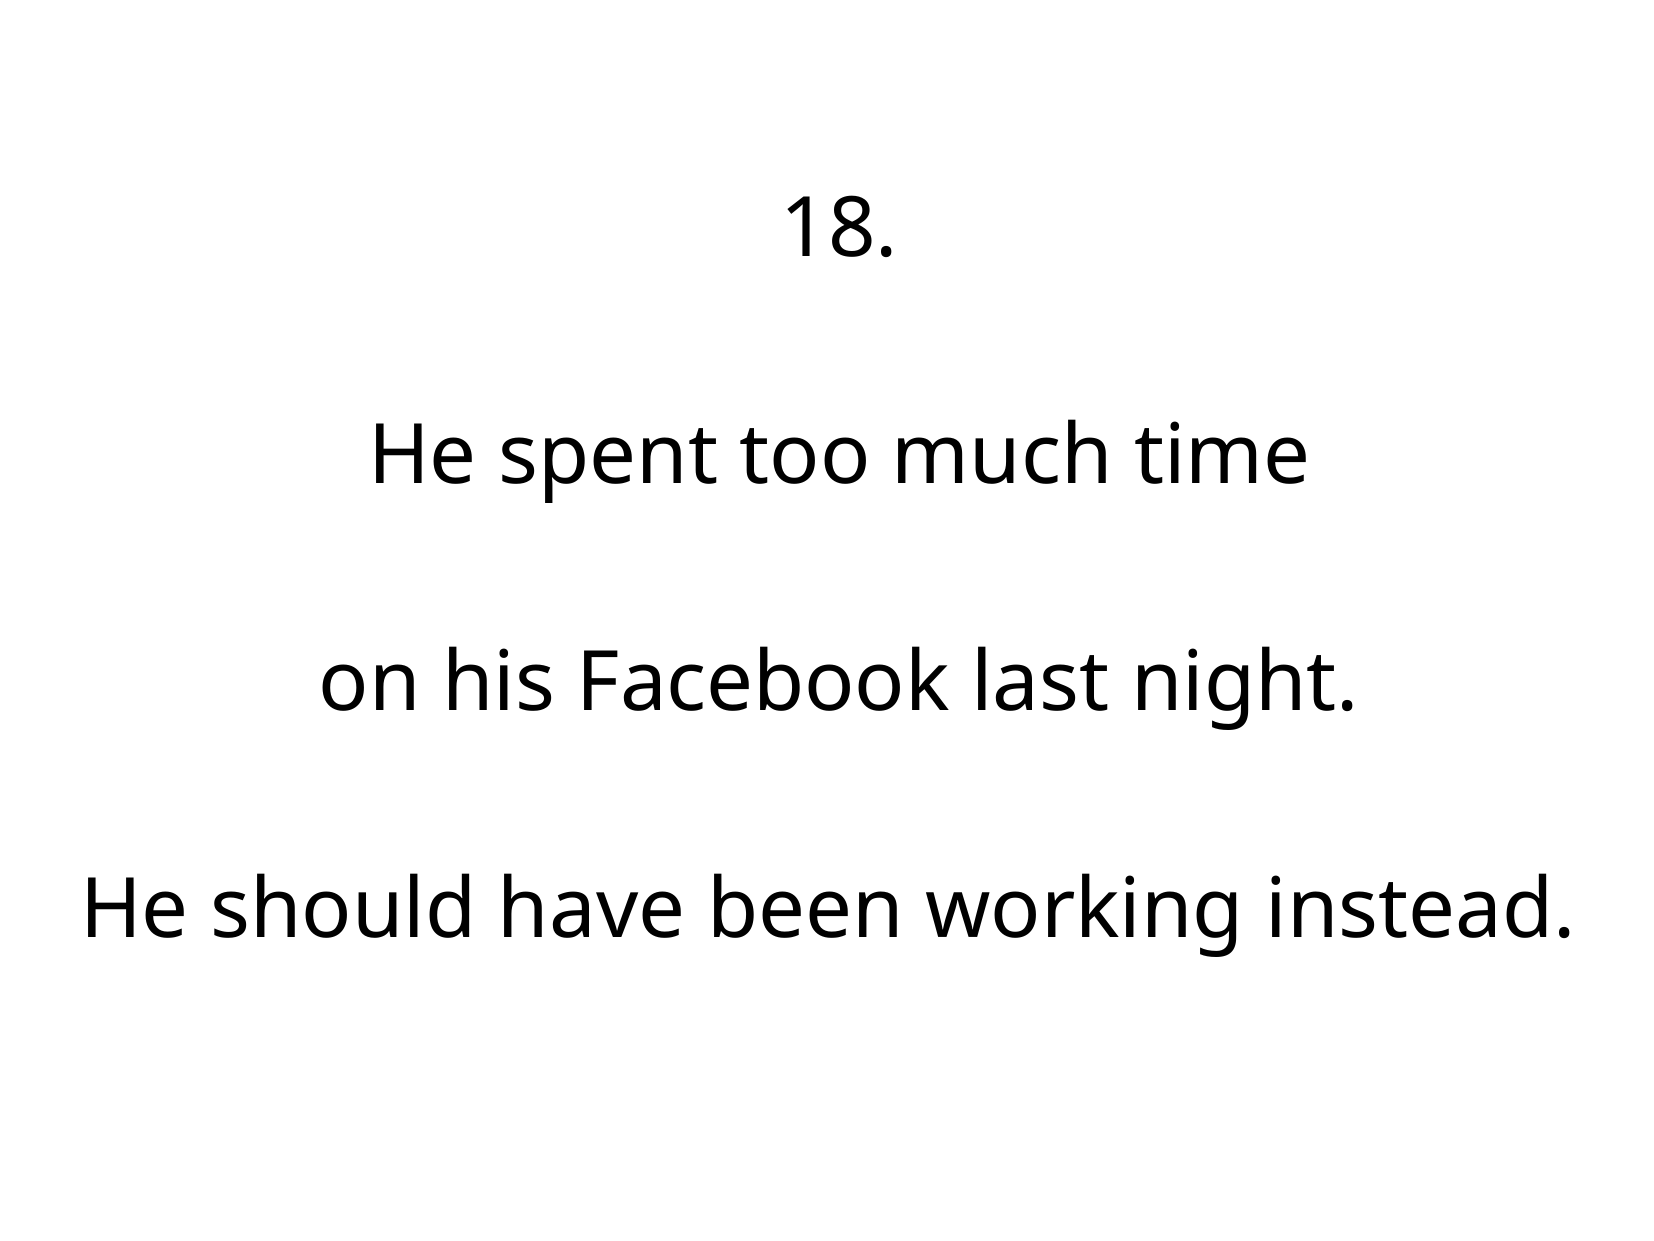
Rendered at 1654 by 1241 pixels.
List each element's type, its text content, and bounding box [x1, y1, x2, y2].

text_box 18. He spent too much time on his Facebook last night. He should have been working instead. [59, 35, 1642, 1225]
